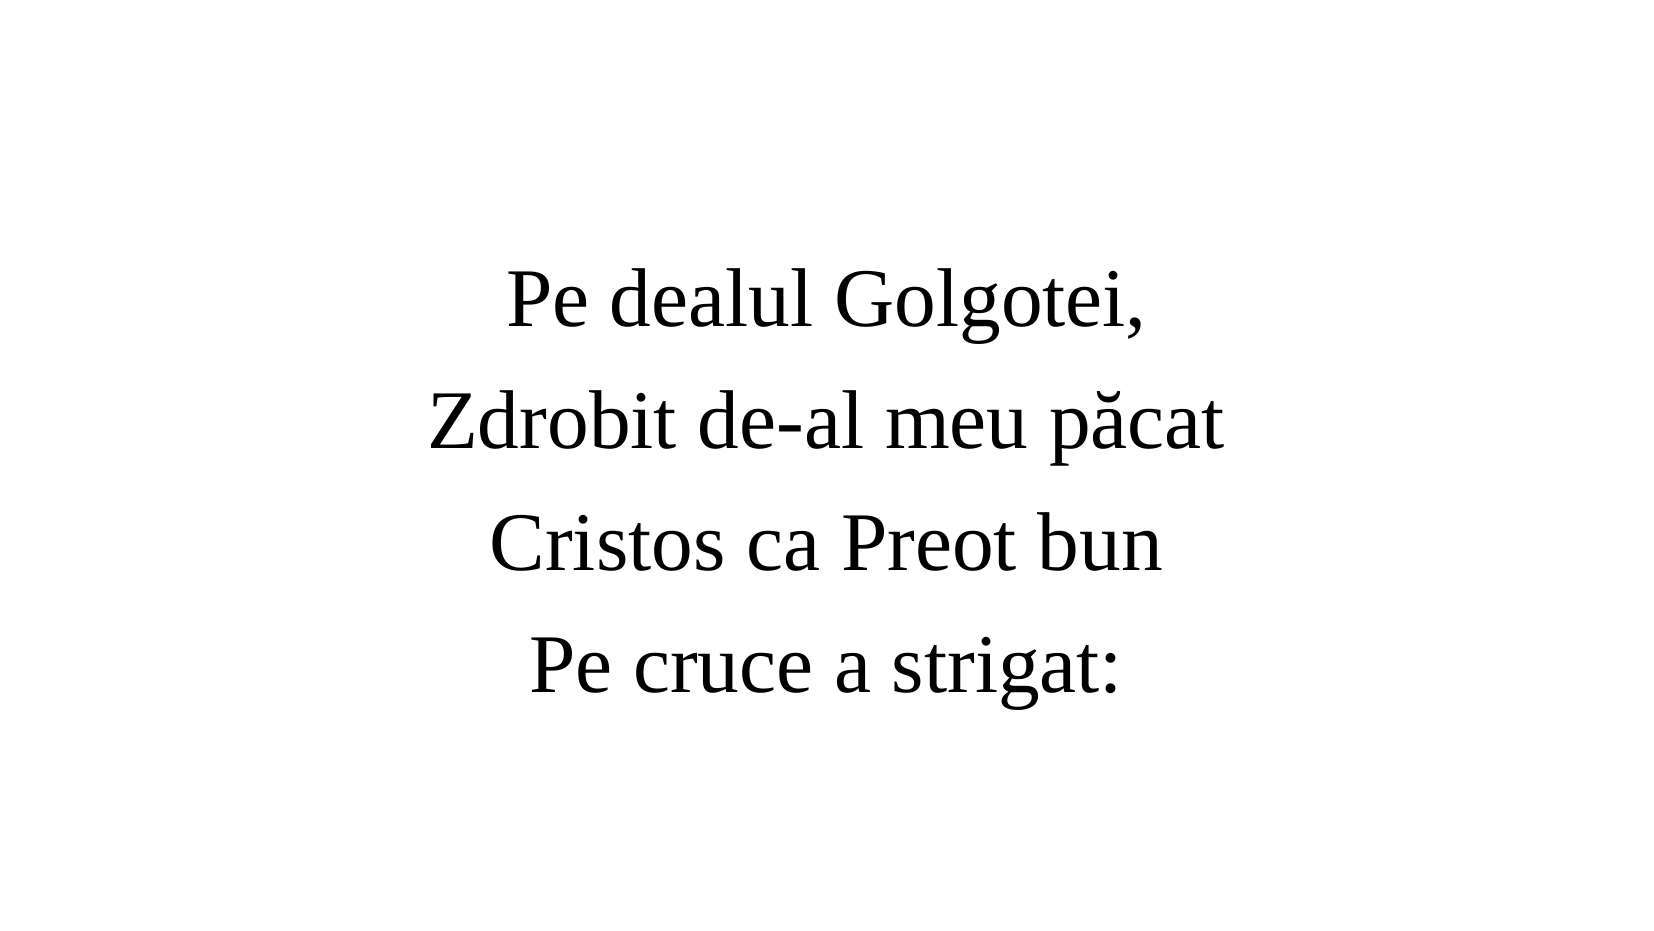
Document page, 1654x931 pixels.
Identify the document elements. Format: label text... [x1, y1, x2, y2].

subtitle Pe dealul Golgotei, Zdrobit de-al meu păcat Cristos ca Preot bun Pe cruce a strigat: [70, 239, 1583, 713]
